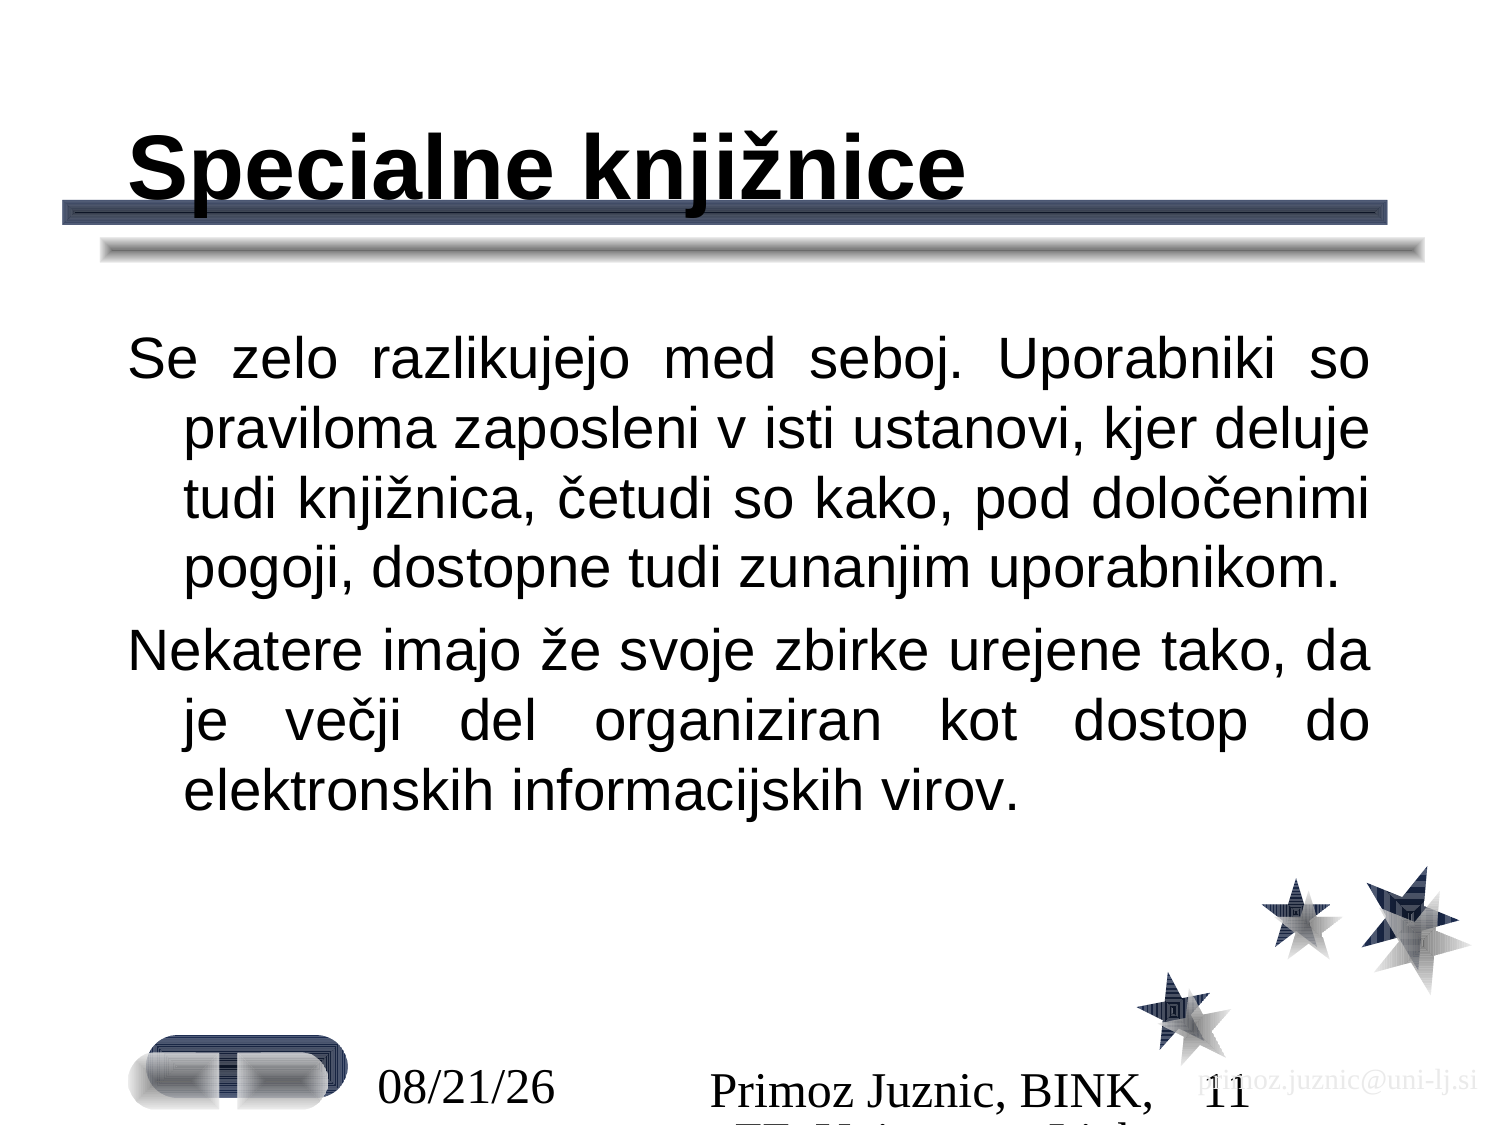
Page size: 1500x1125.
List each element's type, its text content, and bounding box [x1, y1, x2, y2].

list Se zelo razlikujejo med seboj. Uporabniki so praviloma zaposleni v isti ustanovi, kjer deluje tudi knjižnica, četudi so kako, pod določenimi pogoji, dostopne tudi zunanjim uporabnikom. Nekatere imajo že svoje zbirke urejene tako, da je večji del organiziran kot dostop do elektronskih informacijskih virov. [112, 312, 1388, 988]
title Specialne knjižnice [112, 37, 1388, 225]
